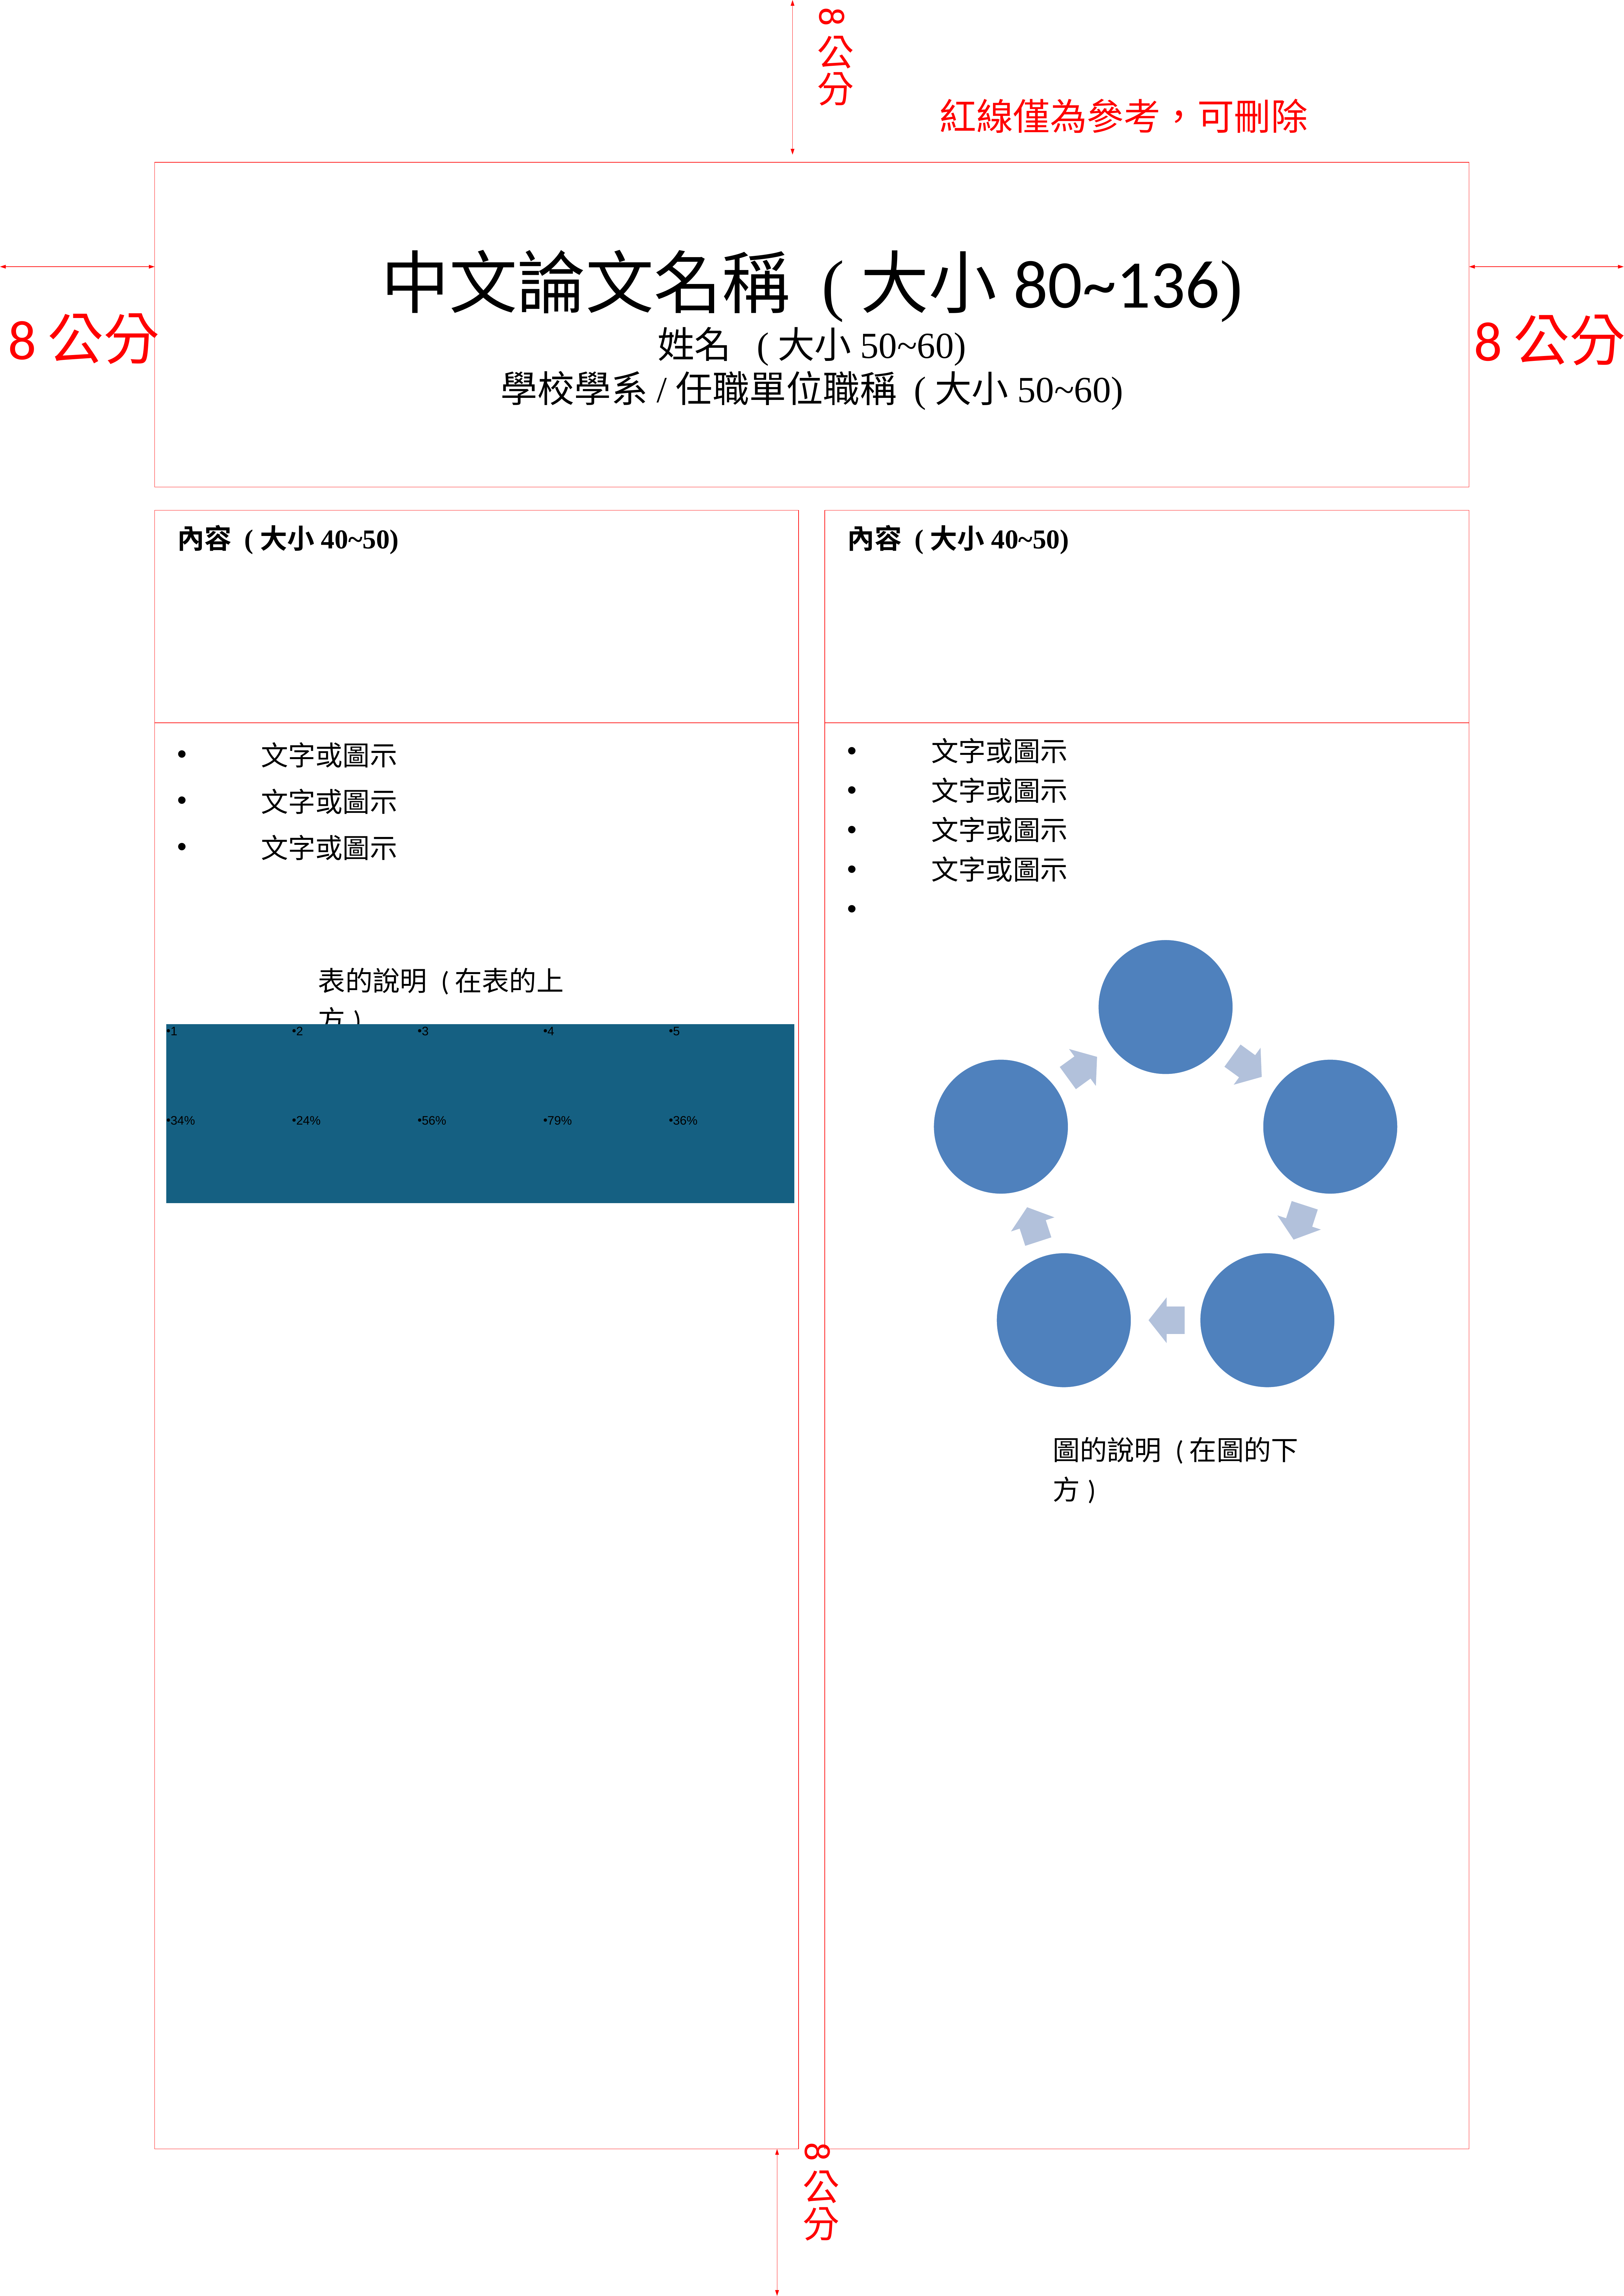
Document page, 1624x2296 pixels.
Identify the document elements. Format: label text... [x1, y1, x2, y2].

list 內容 (大小40~50) [154, 510, 799, 722]
text_box [1277, 1201, 1321, 1240]
table_header 2 [292, 1024, 418, 1113]
table_header 1 [166, 1024, 292, 1113]
text_box [1011, 1207, 1055, 1246]
text_box [933, 1059, 1069, 1195]
title 中文論文名稱 (大小80~136) 姓名 (大小50~60) 學校學系/任職單位職稱 (大小50~60) [154, 162, 1469, 487]
list 文字或圖示 文字或圖示 文字或圖示 [154, 722, 799, 2149]
text_box 8公分 [787, 2137, 850, 2296]
text_box 8公分 [802, 2, 865, 161]
table_cell 79% [543, 1113, 669, 1203]
table_cell 34% [166, 1113, 292, 1203]
text_box [1148, 1297, 1185, 1343]
text_box 紅線僅為參考，可刪除 [934, 85, 1330, 135]
text_box [1200, 1252, 1335, 1388]
table_cell 24% [292, 1113, 418, 1203]
text_box [1059, 1049, 1097, 1089]
text_box 圖的說明 (在圖的下方) [1048, 1426, 1330, 1529]
text_box [1262, 1059, 1398, 1195]
table_cell 36% [669, 1113, 794, 1203]
text_box [1098, 939, 1234, 1075]
list 文字或圖示 文字或圖示 文字或圖示 文字或圖示 [825, 722, 1469, 2149]
list 內容 (大小40~50) [825, 510, 1469, 722]
table_header 4 [543, 1024, 669, 1113]
table_cell 56% [418, 1113, 543, 1203]
text_box [996, 1252, 1132, 1388]
text_box 8公分 [1469, 294, 1624, 379]
table_header 5 [669, 1024, 794, 1113]
table_header 3 [418, 1024, 543, 1113]
text_box [1224, 1044, 1262, 1085]
text_box 8公分 [3, 292, 167, 365]
